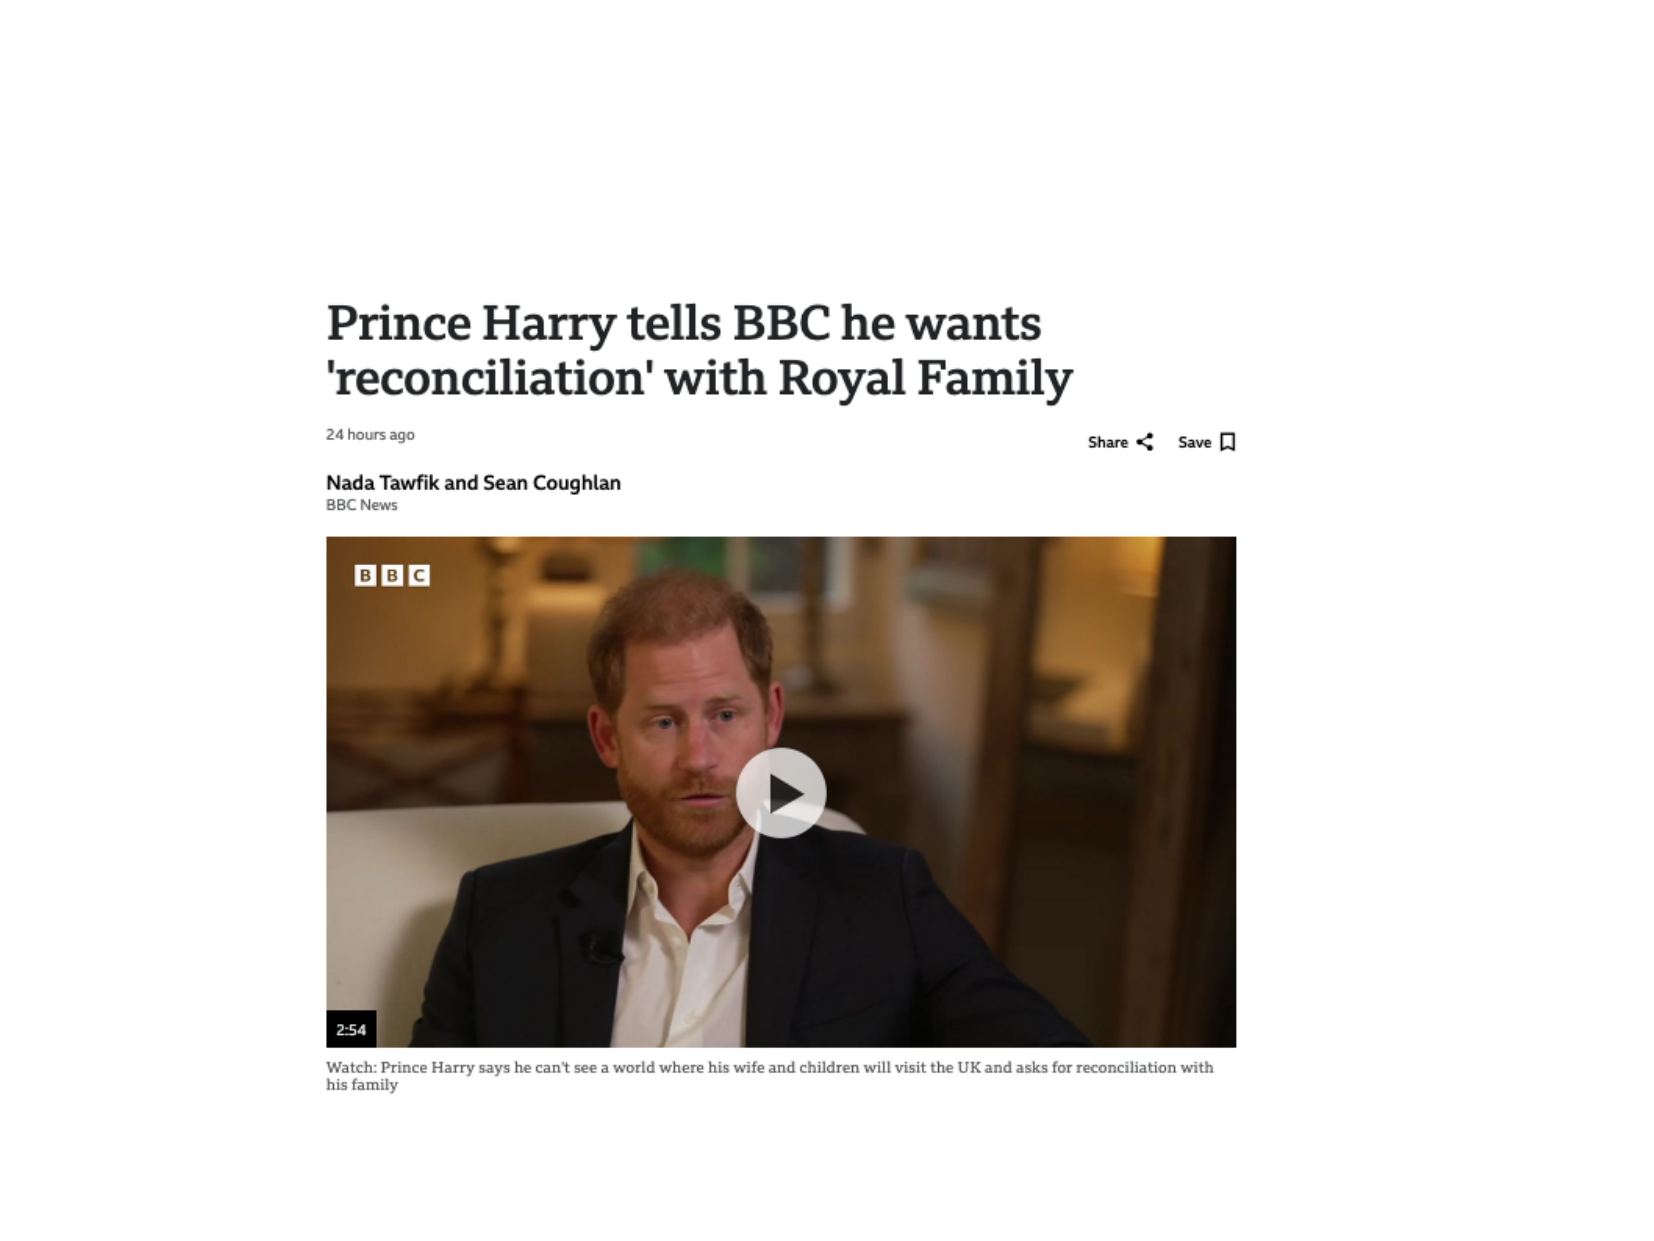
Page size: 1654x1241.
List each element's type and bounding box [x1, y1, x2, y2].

picture [247, 290, 1407, 1109]
